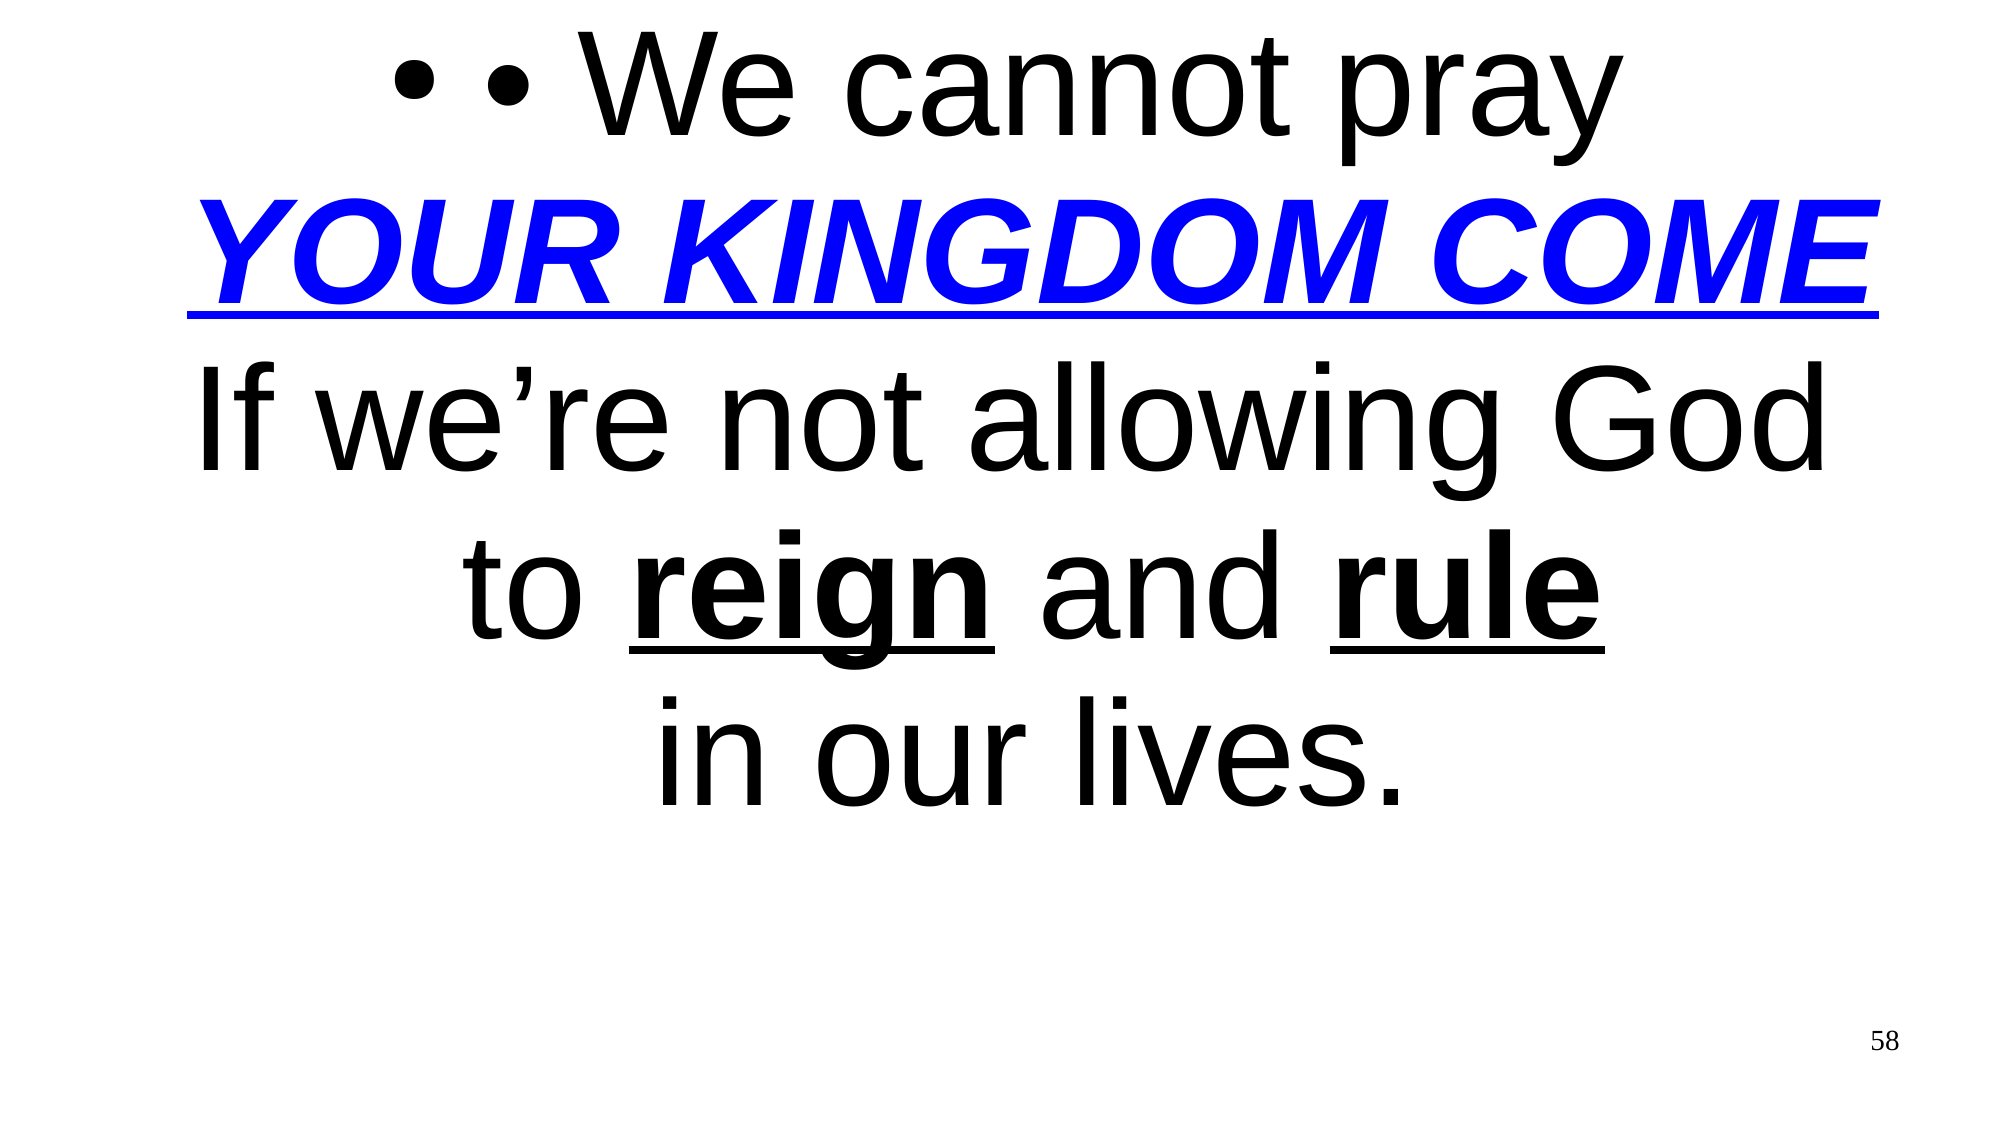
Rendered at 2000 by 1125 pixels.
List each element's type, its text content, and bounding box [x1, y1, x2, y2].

list • We cannot pray YOUR KINGDOM COME If we’re not allowing God to reign and rule in our lives. [0, 0, 1996, 1123]
